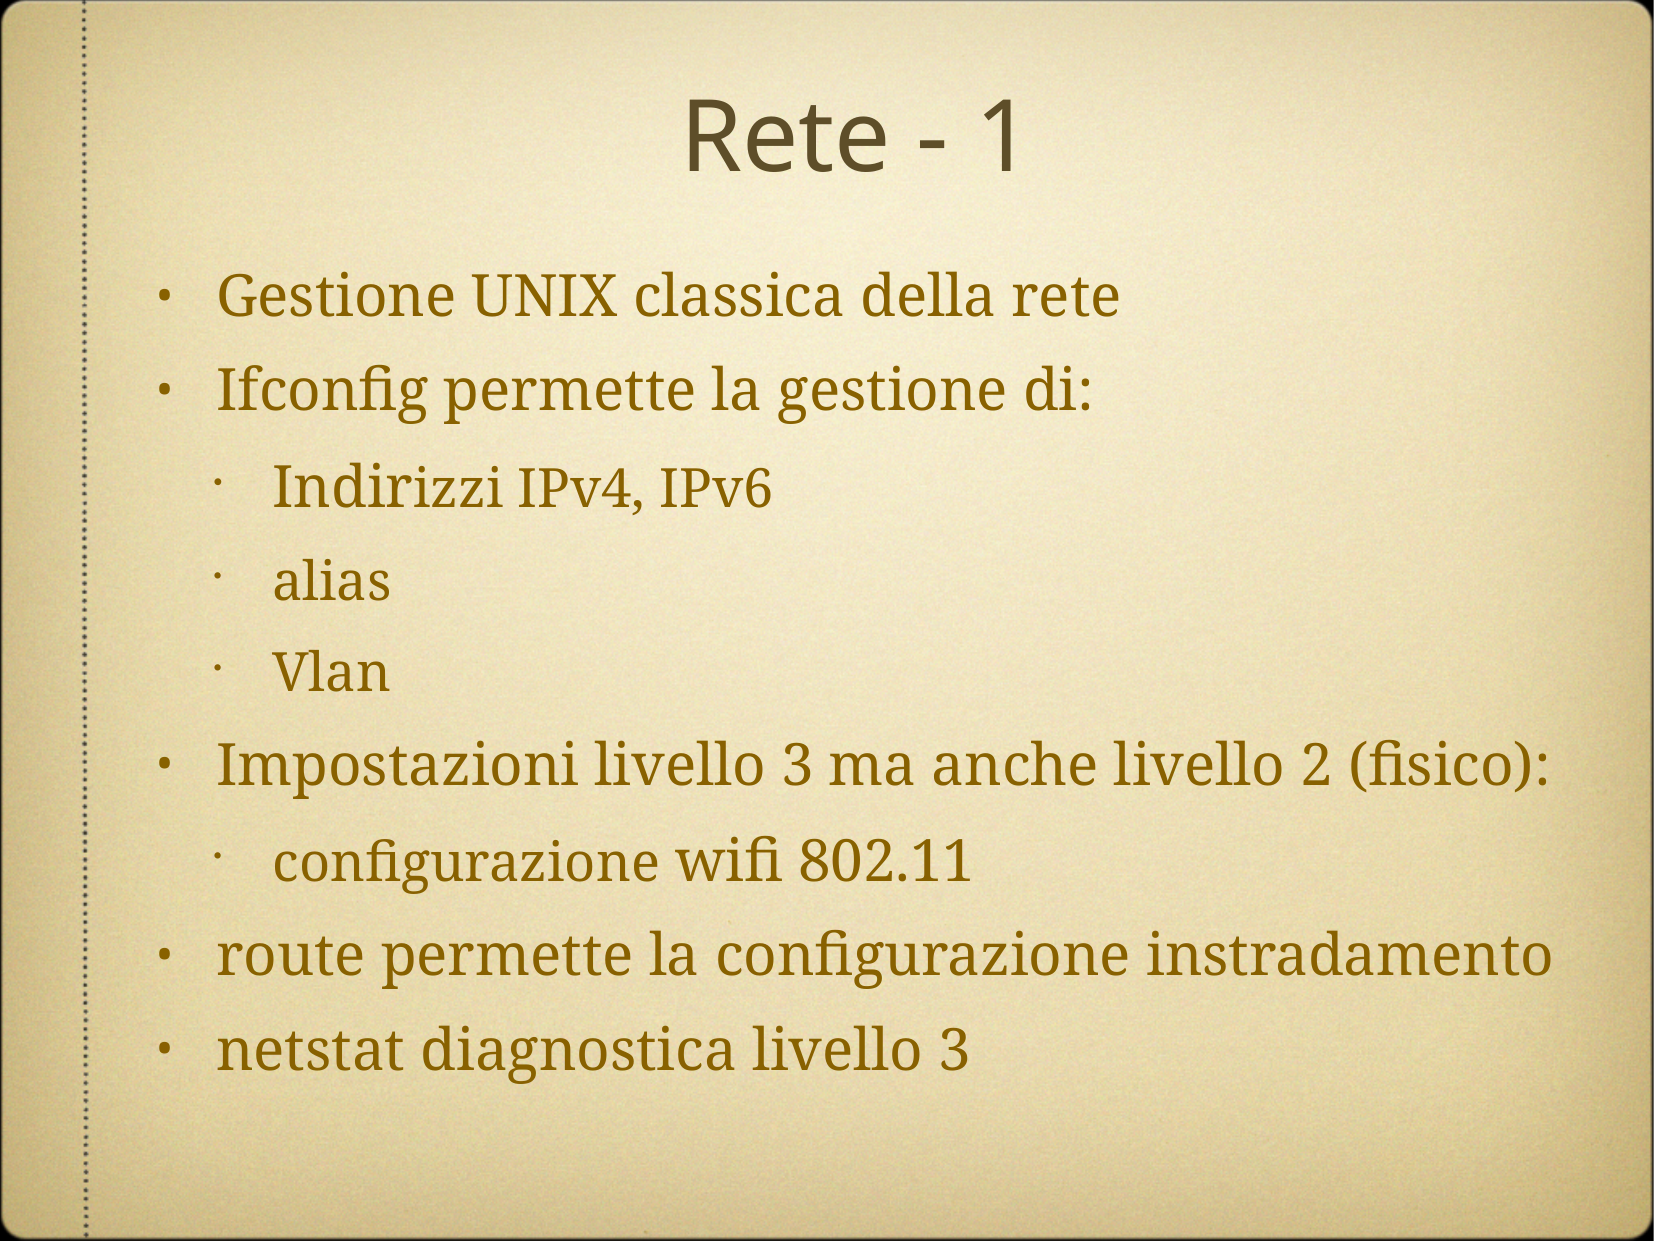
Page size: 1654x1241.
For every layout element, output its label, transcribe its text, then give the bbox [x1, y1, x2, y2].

picture [0, 0, 1654, 1241]
list Gestione UNIX classica della rete Ifconfig permette la gestione di: Indirizzi IPv4, IPv6 alias Vlan Impostazioni livello 3 ma anche livello 2 (fisico): configurazione wifi 802.11 route permette la configurazione instradamento netstat diagnostica livello 3 [121, 254, 1612, 1185]
title Rete - 1 [118, 0, 1595, 265]
